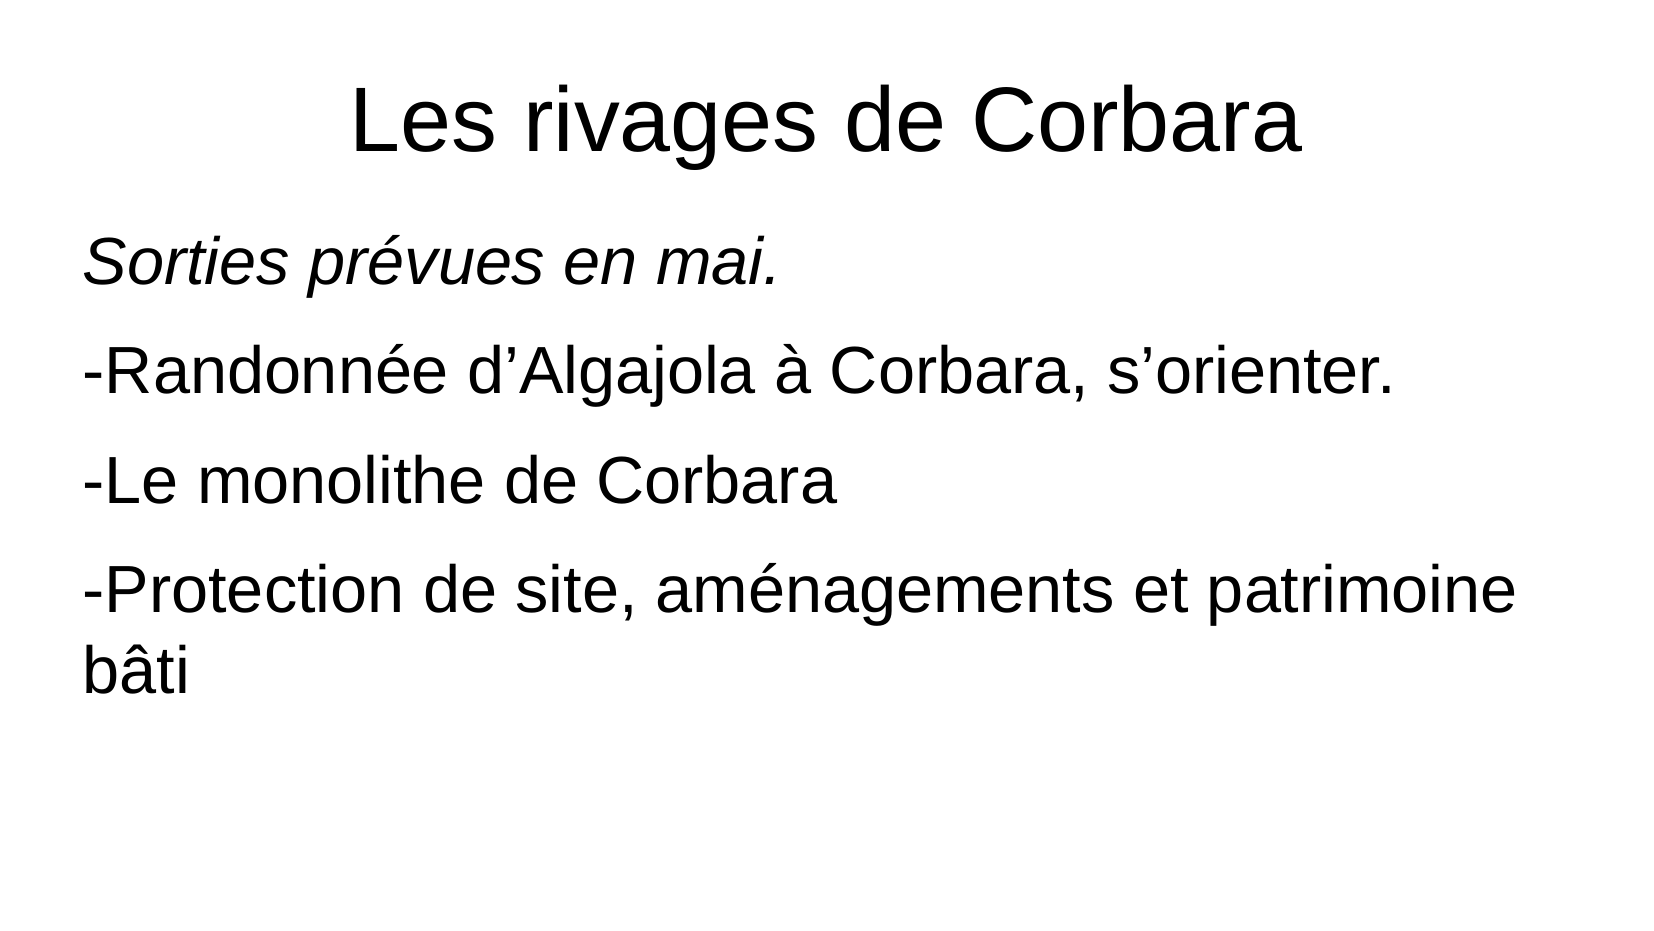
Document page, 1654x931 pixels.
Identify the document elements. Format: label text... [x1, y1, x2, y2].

list Sorties prévues en mai. -Randonnée d’Algajola à Corbara, s’orienter. -Le monolithe de Corbara -Protection de site, aménagements et patrimoine bâti [82, 217, 1571, 758]
title Les rivages de Corbara [82, 37, 1571, 193]
